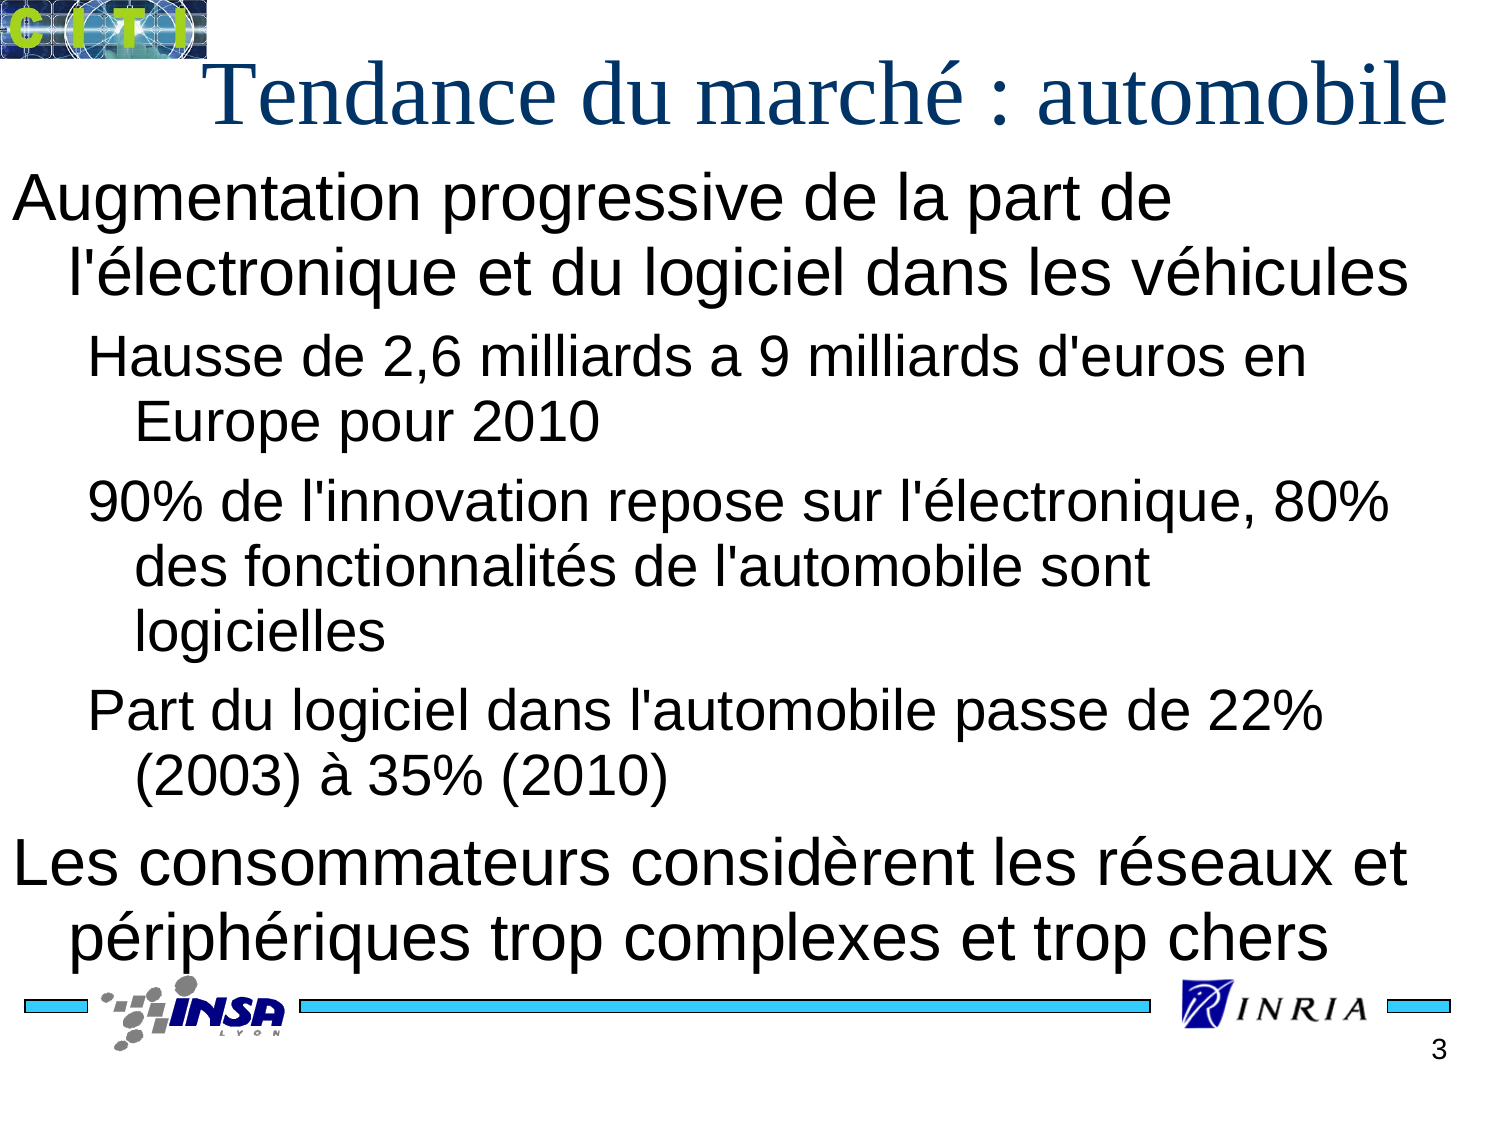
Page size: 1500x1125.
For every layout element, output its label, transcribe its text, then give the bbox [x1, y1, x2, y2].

title Tendance du marché : automobile [201, 0, 1477, 188]
picture [0, 0, 201, 59]
picture [1175, 977, 1375, 1032]
list Augmentation progressive de la part de l'électronique et du logiciel dans les véhicules Hausse de 2,6 milliards a 9 milliards d'euros en Europe pour 2010 90% de l'innovation repose sur l'électronique, 80% des fonctionnalités de l'automobile sont logicielles Part du logiciel dans l'automobile passe de 22% (2003) à 35% (2010) Les consommateurs considèrent les réseaux et périphériques trop complexes et trop chers [12, 159, 1418, 975]
